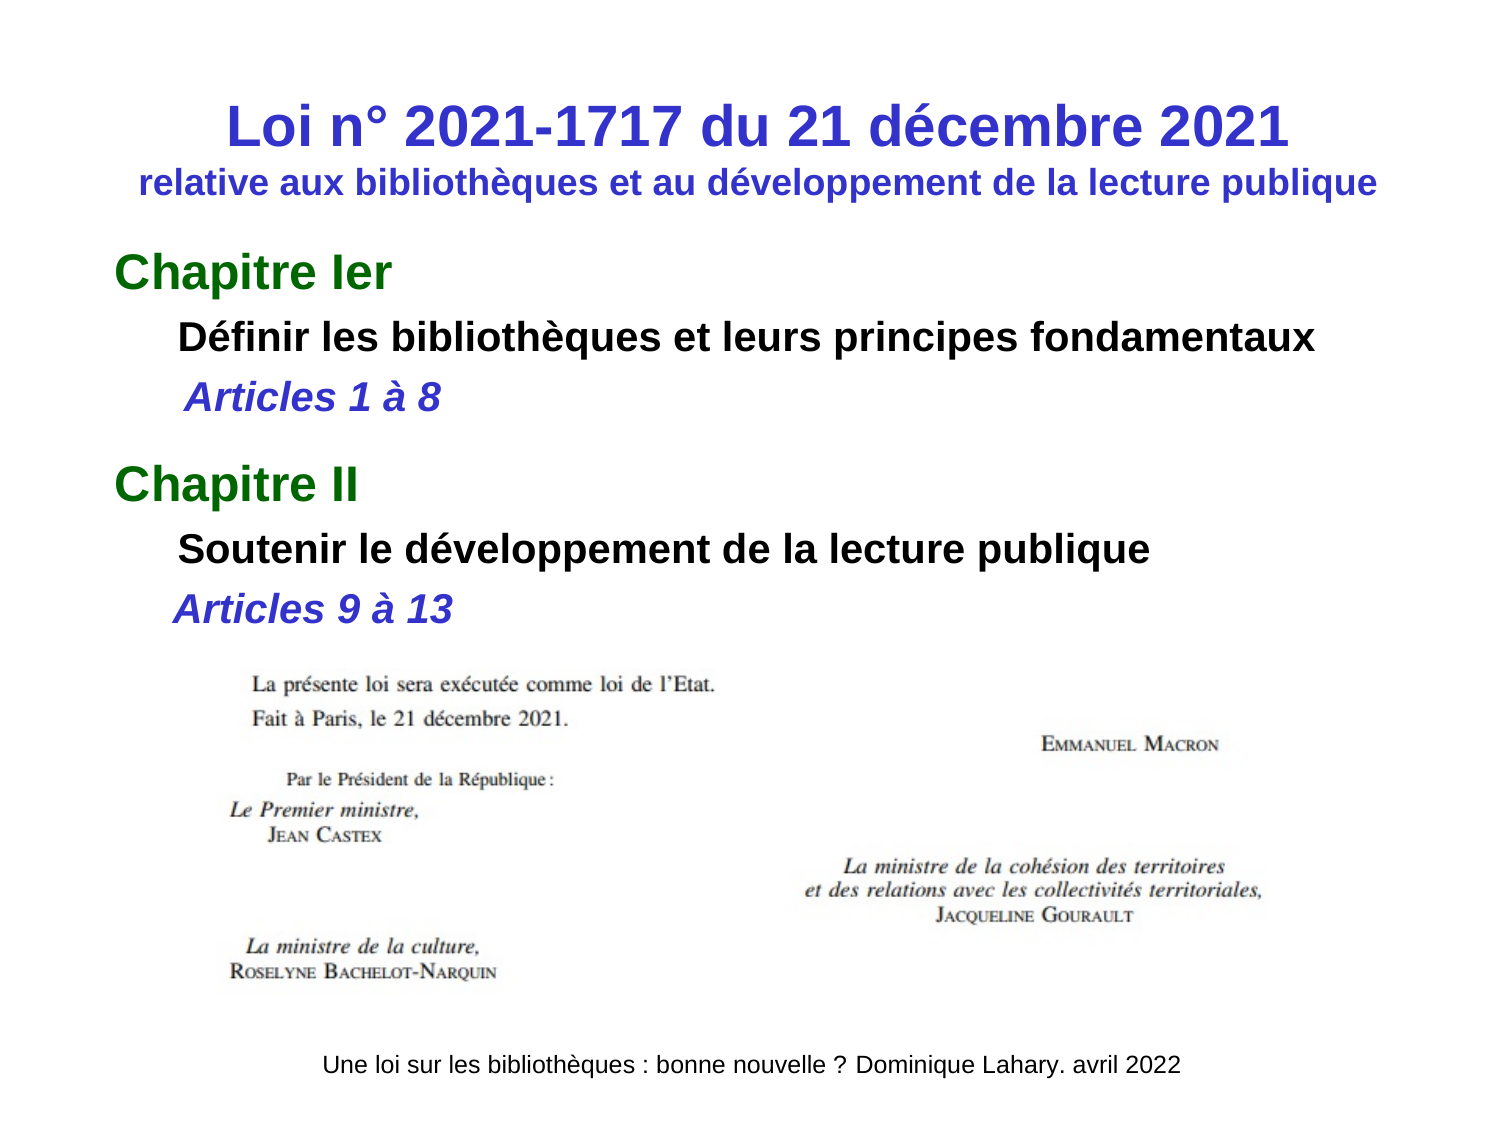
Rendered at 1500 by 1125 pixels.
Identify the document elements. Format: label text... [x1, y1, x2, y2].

title Loi n° 2021-1717 du 21 décembre 2021 relative aux bibliothèques et au développement de la lecture publique [64, 54, 1453, 237]
text_box Chapitre Ier Définir les bibliothèques et leurs principes fondamentaux Articles 1 à 8 Chapitre II Soutenir le développement de la lecture publique Articles 9 à 13 [100, 237, 1400, 641]
picture [216, 668, 1286, 999]
text_box Une loi sur les bibliothèques : bonne nouvelle ? Dominique Lahary. avril 2022 [52, 1041, 1453, 1117]
